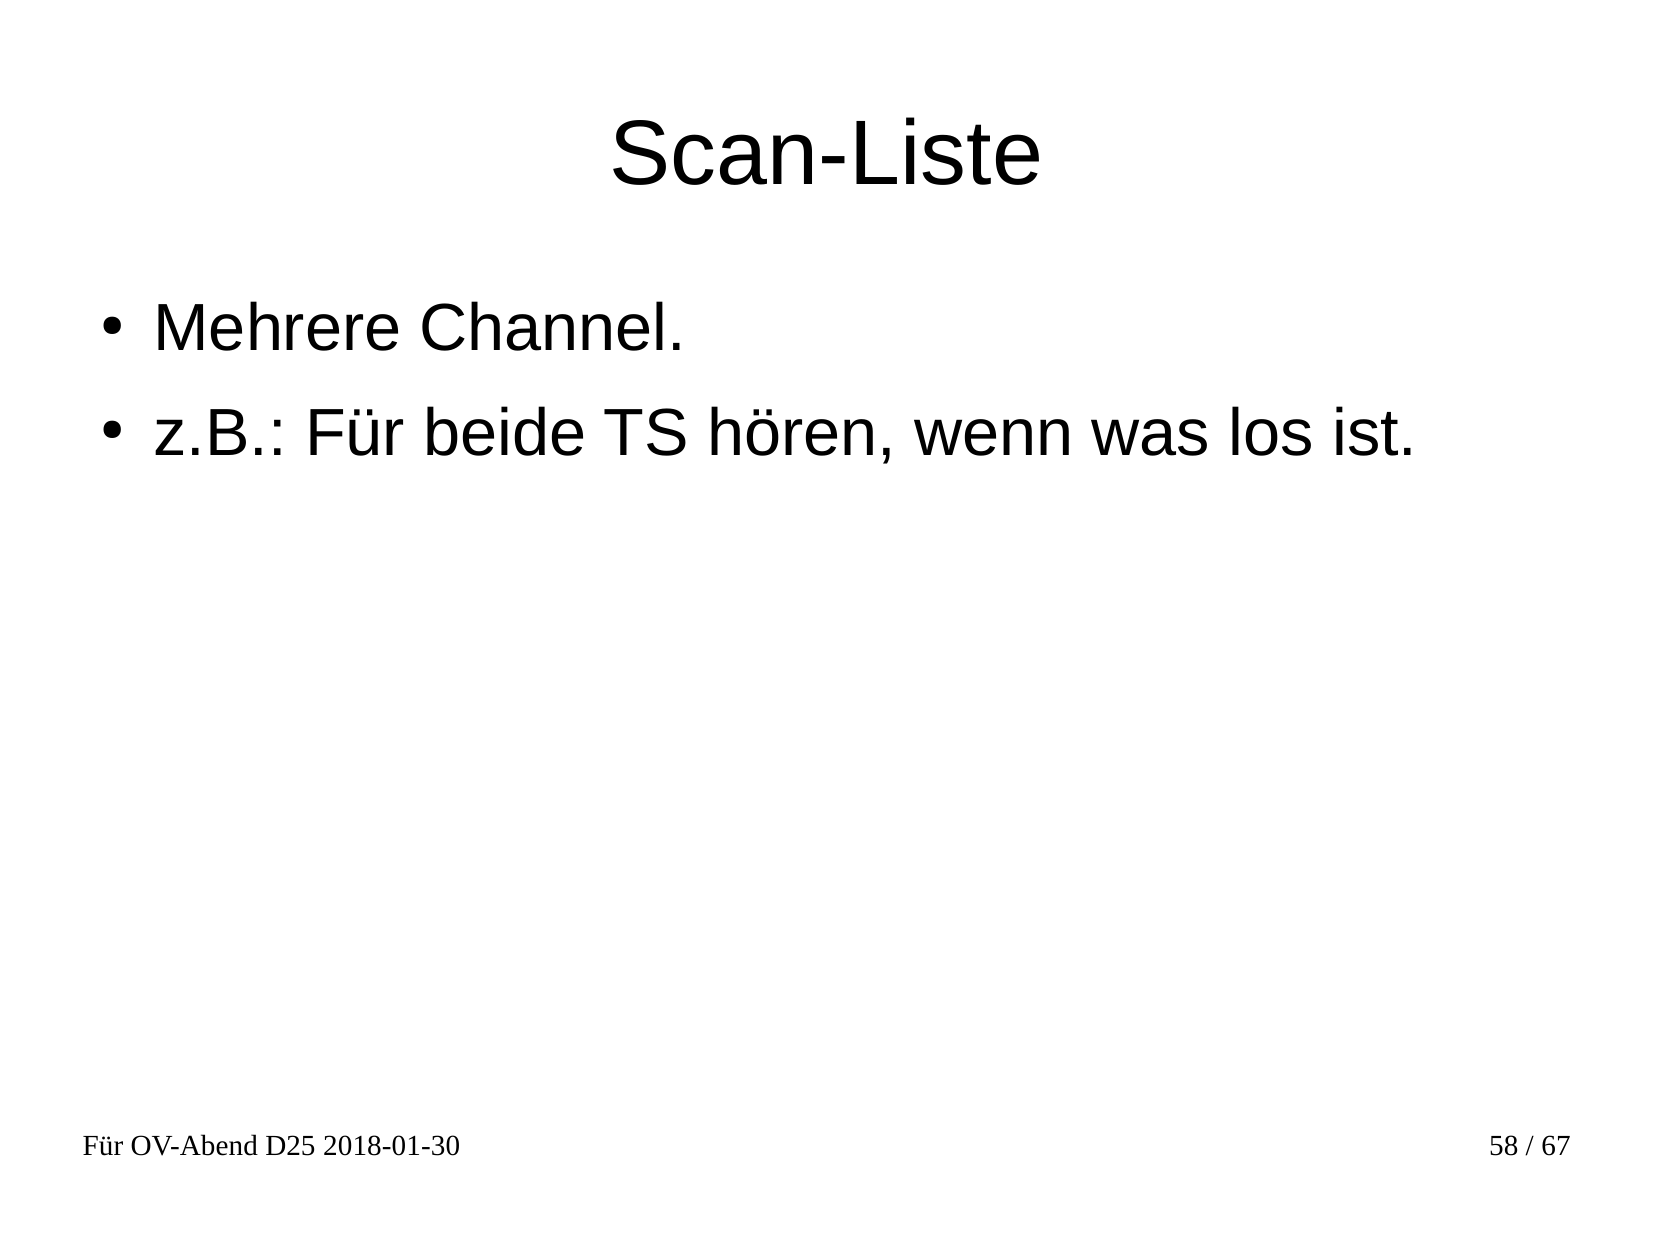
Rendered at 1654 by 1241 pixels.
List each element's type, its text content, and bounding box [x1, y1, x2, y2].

list Mehrere Channel. z.B.: Für beide TS hören, wenn was los ist. [82, 290, 1571, 615]
title Scan-Liste [82, 49, 1571, 257]
